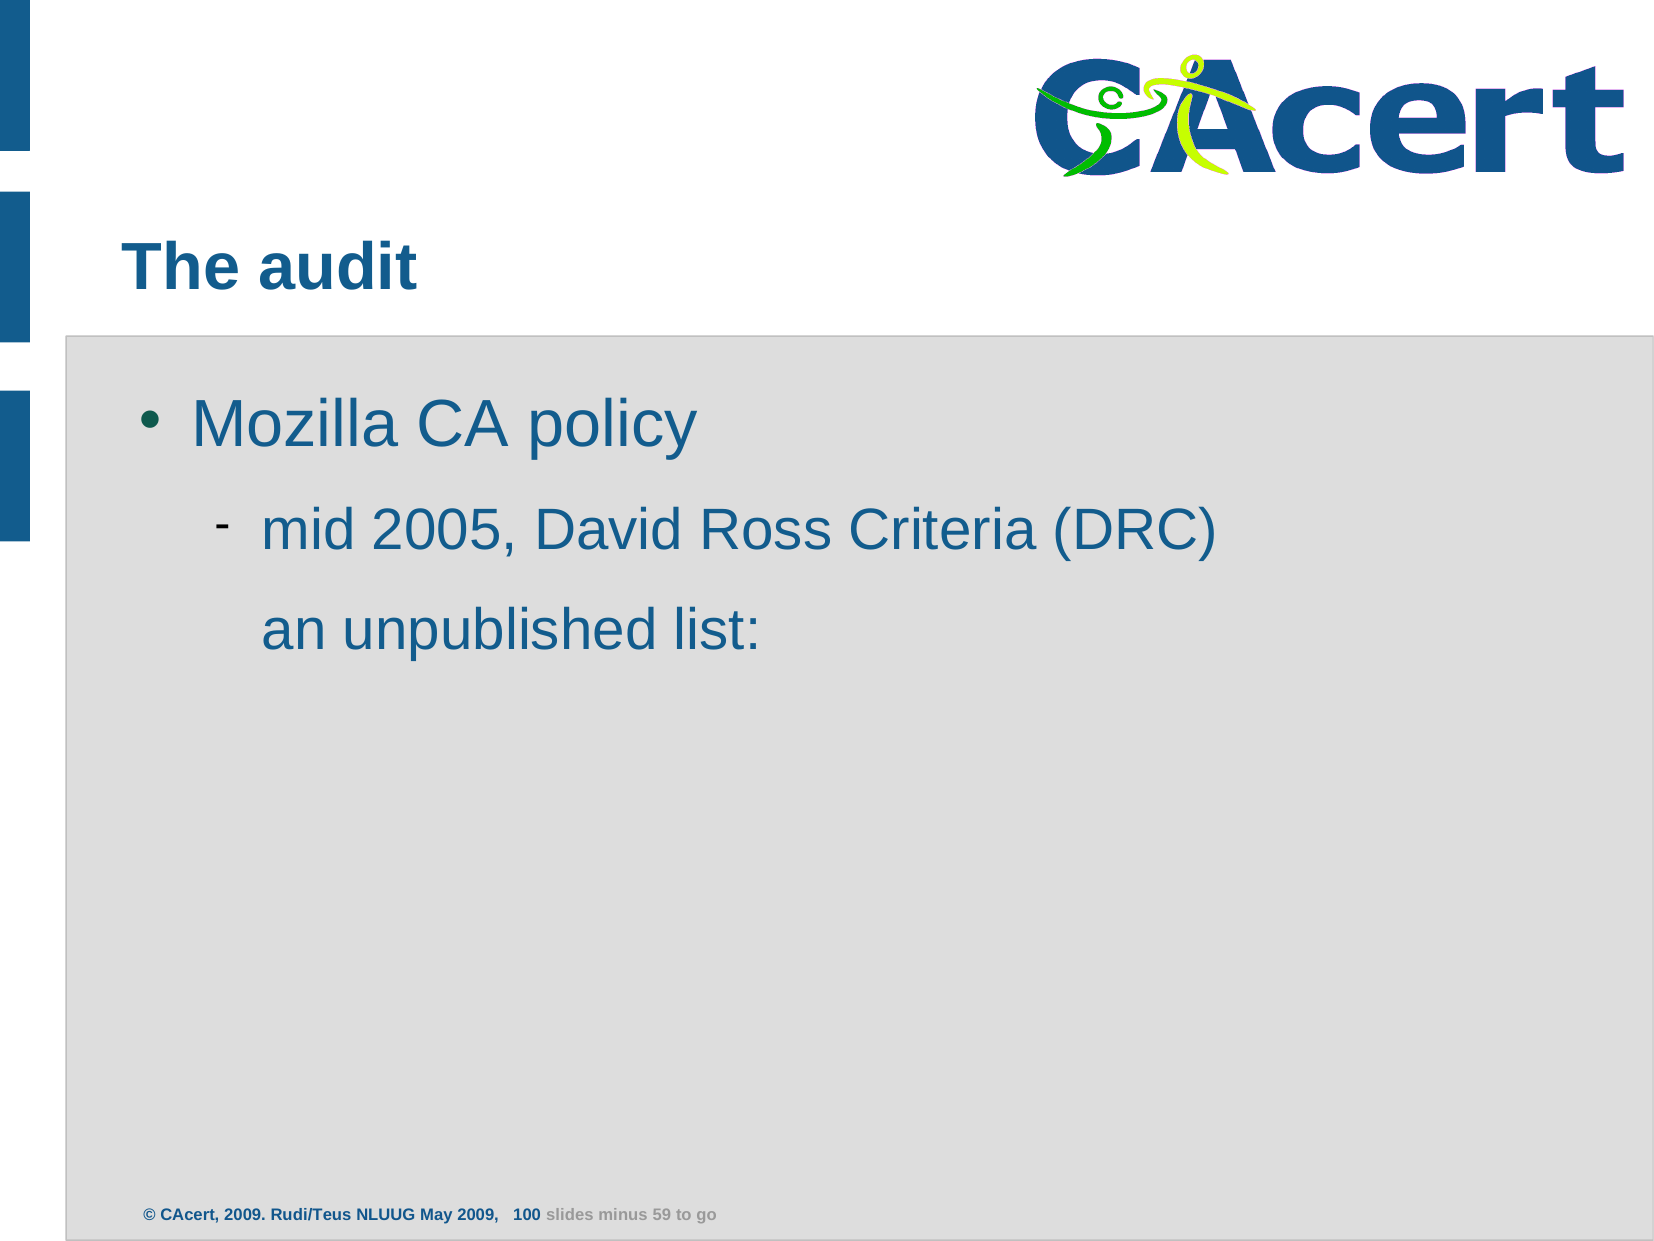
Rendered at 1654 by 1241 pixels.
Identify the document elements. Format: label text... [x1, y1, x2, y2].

list Mozilla CA policy mid 2005, David Ross Criteria (DRC) an unpublished list: [121, 344, 1594, 1238]
title The audit [121, 177, 1533, 315]
picture [1033, 53, 1625, 178]
